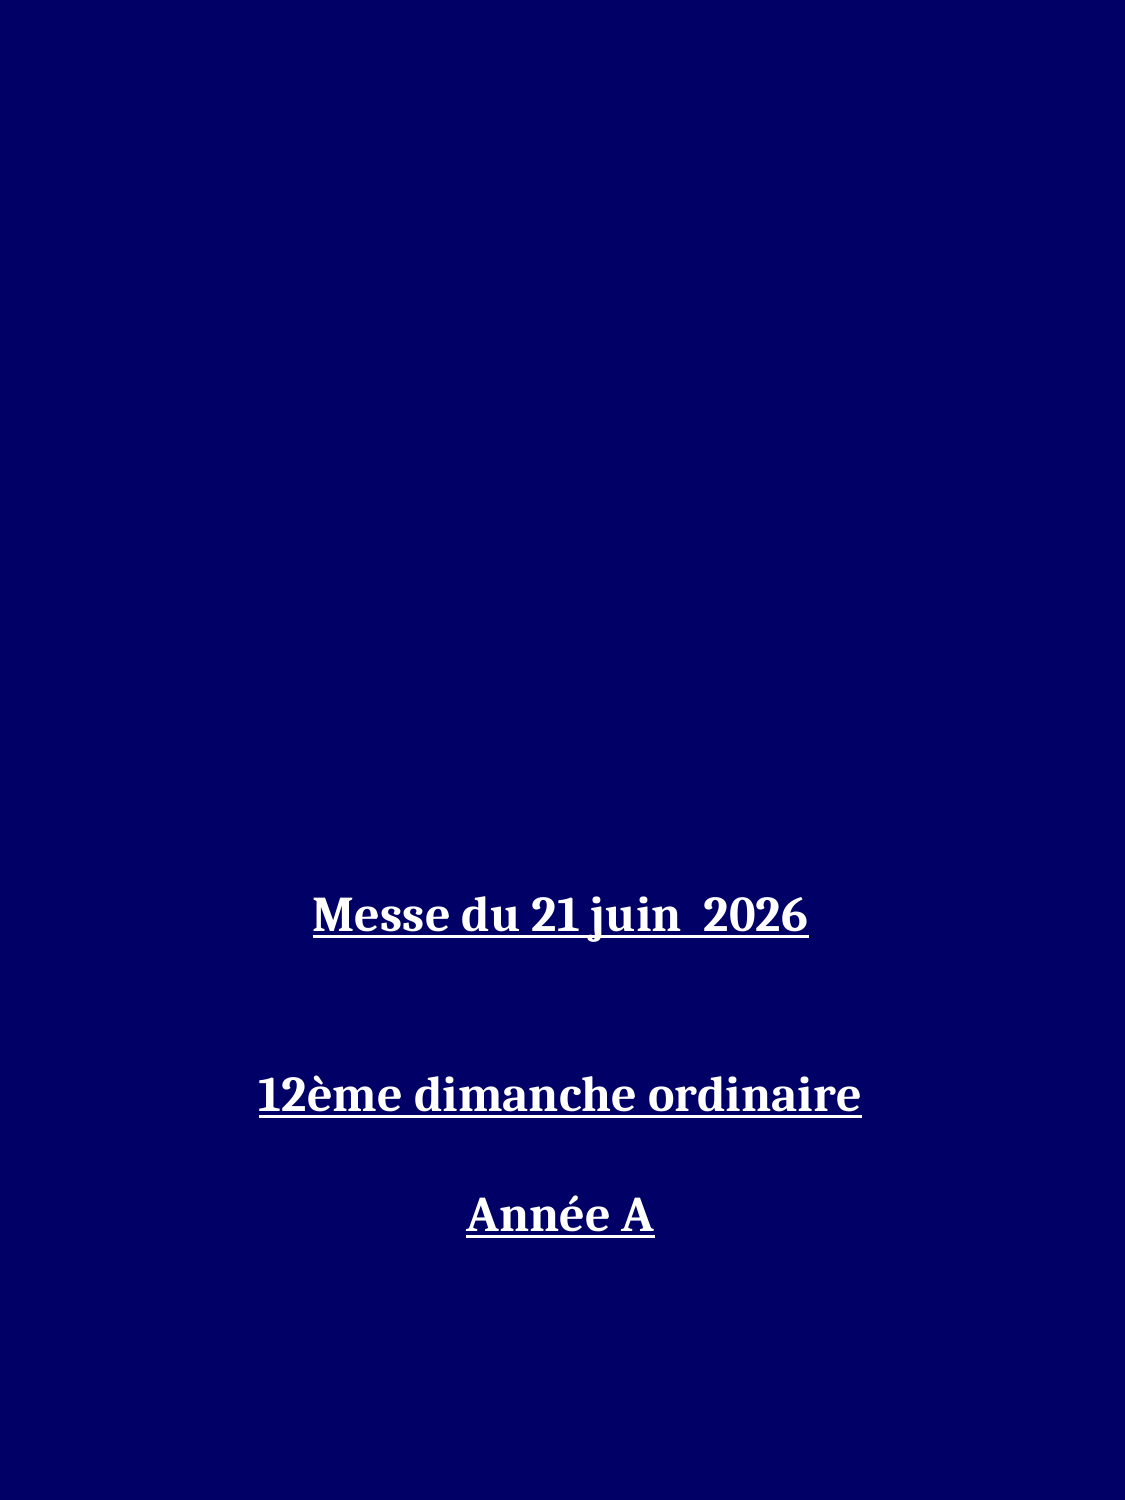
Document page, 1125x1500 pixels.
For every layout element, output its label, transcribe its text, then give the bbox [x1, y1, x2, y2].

text_box Messe du 21 juin 2026 12ème dimanche ordinaire Année A [244, 874, 878, 1250]
